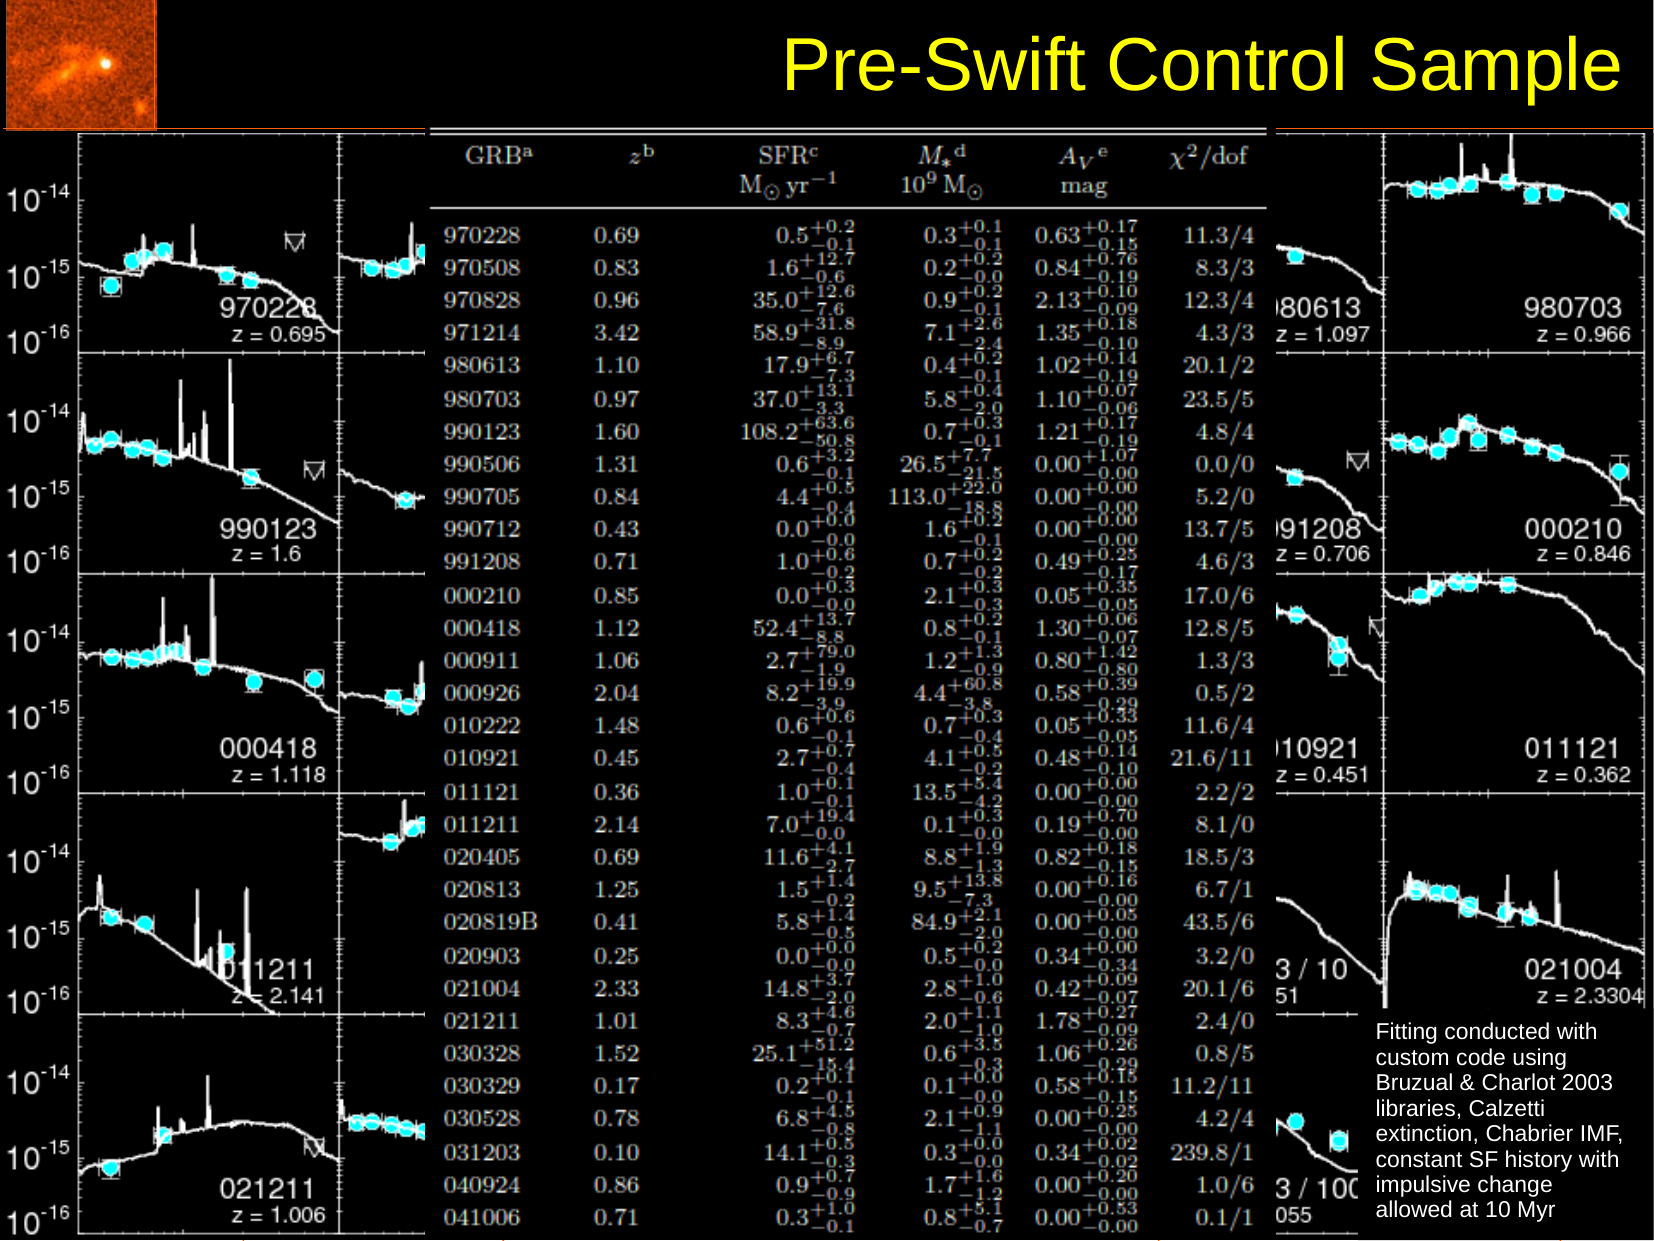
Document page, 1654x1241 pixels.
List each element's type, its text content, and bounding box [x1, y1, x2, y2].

picture [7, 0, 154, 128]
title Pre-Swift Control Sample [187, 21, 1624, 108]
picture [0, 121, 1654, 1241]
text_box Fitting conducted with custom code using Bruzual & Charlot 2003 libraries, Calzetti extinction, Chabrier IMF, constant SF history with impulsive change allowed at 10 Myr [1357, 1008, 1654, 1241]
